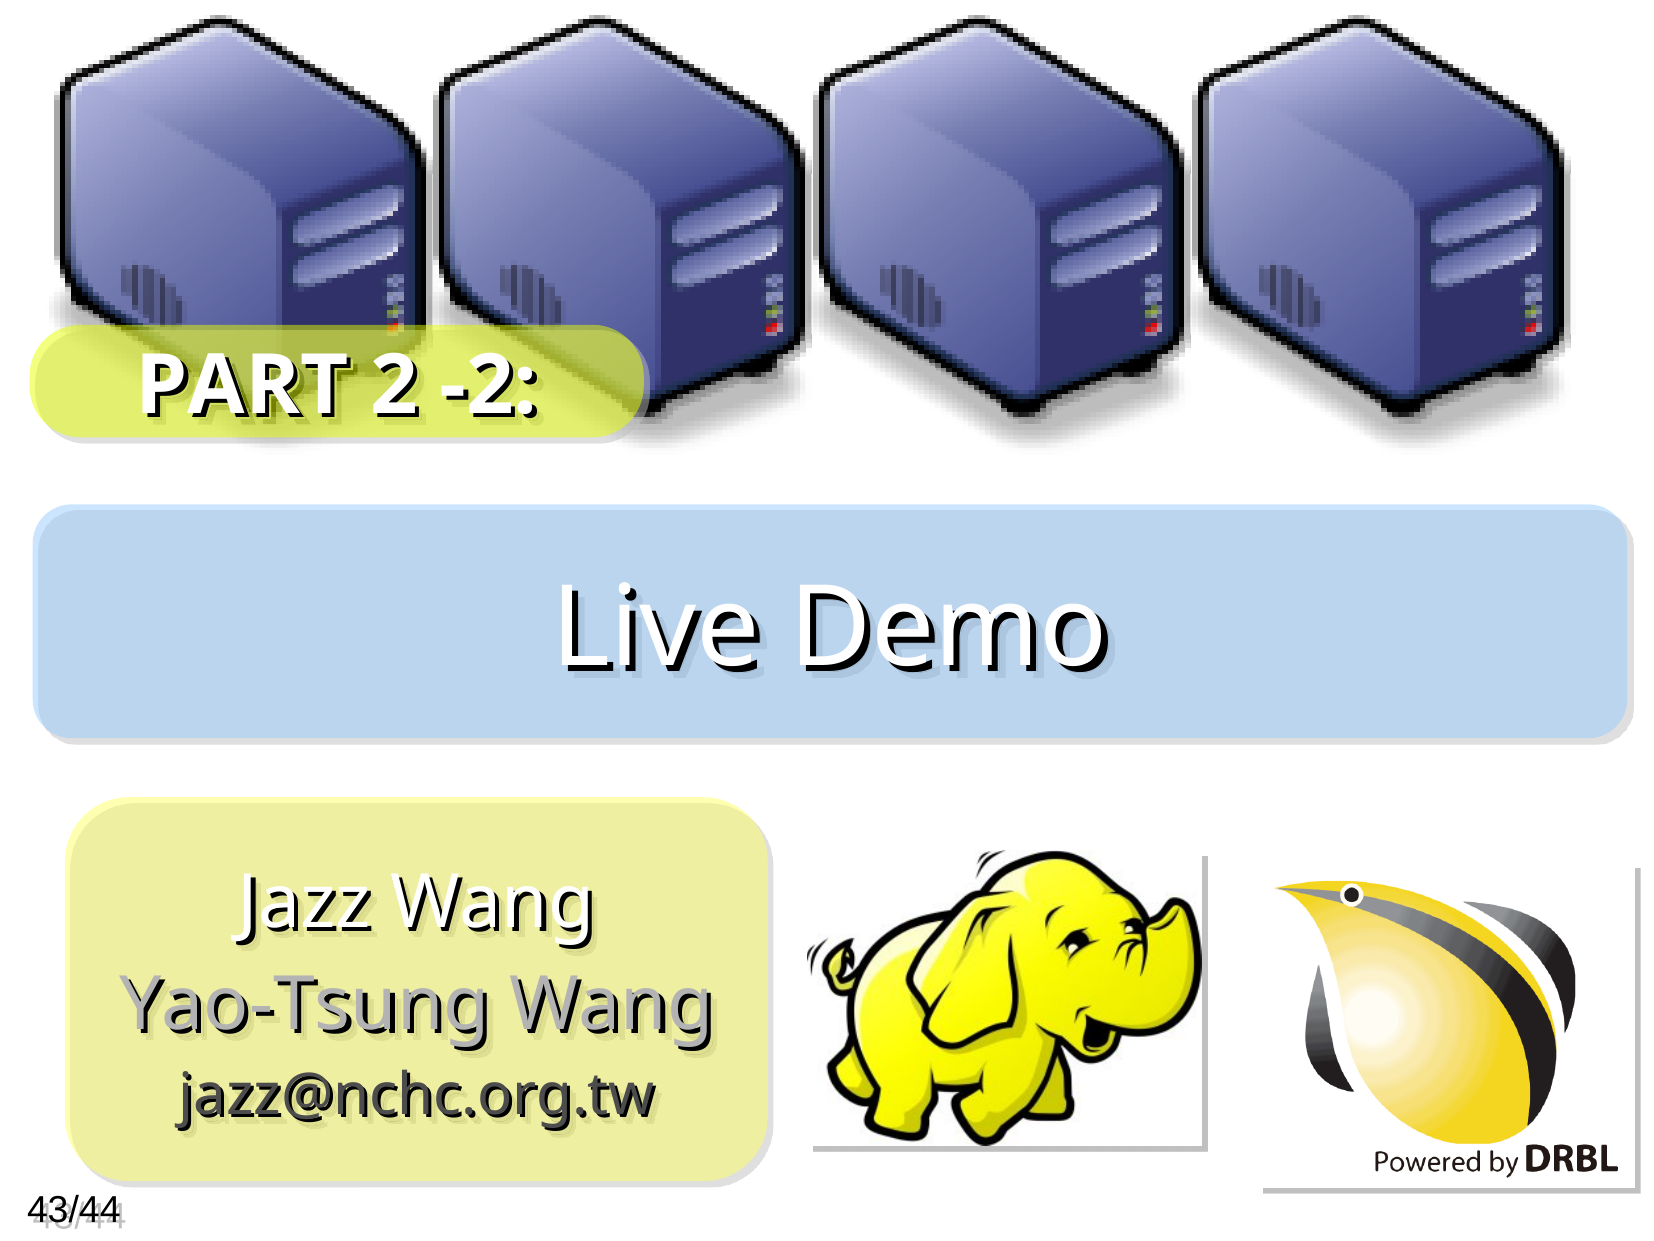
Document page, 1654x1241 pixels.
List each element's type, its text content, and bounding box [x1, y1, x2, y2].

picture [807, 850, 1202, 1146]
picture [27, 2, 1609, 502]
text_box Live Demo [32, 504, 1628, 739]
text_box <編號>/44 [0, 1181, 148, 1239]
picture [1257, 862, 1635, 1188]
text_box PART 2 -2: [29, 324, 644, 438]
text_box Jazz Wang Yao-Tsung Wang jazz@nchc.org.tw [64, 797, 768, 1182]
